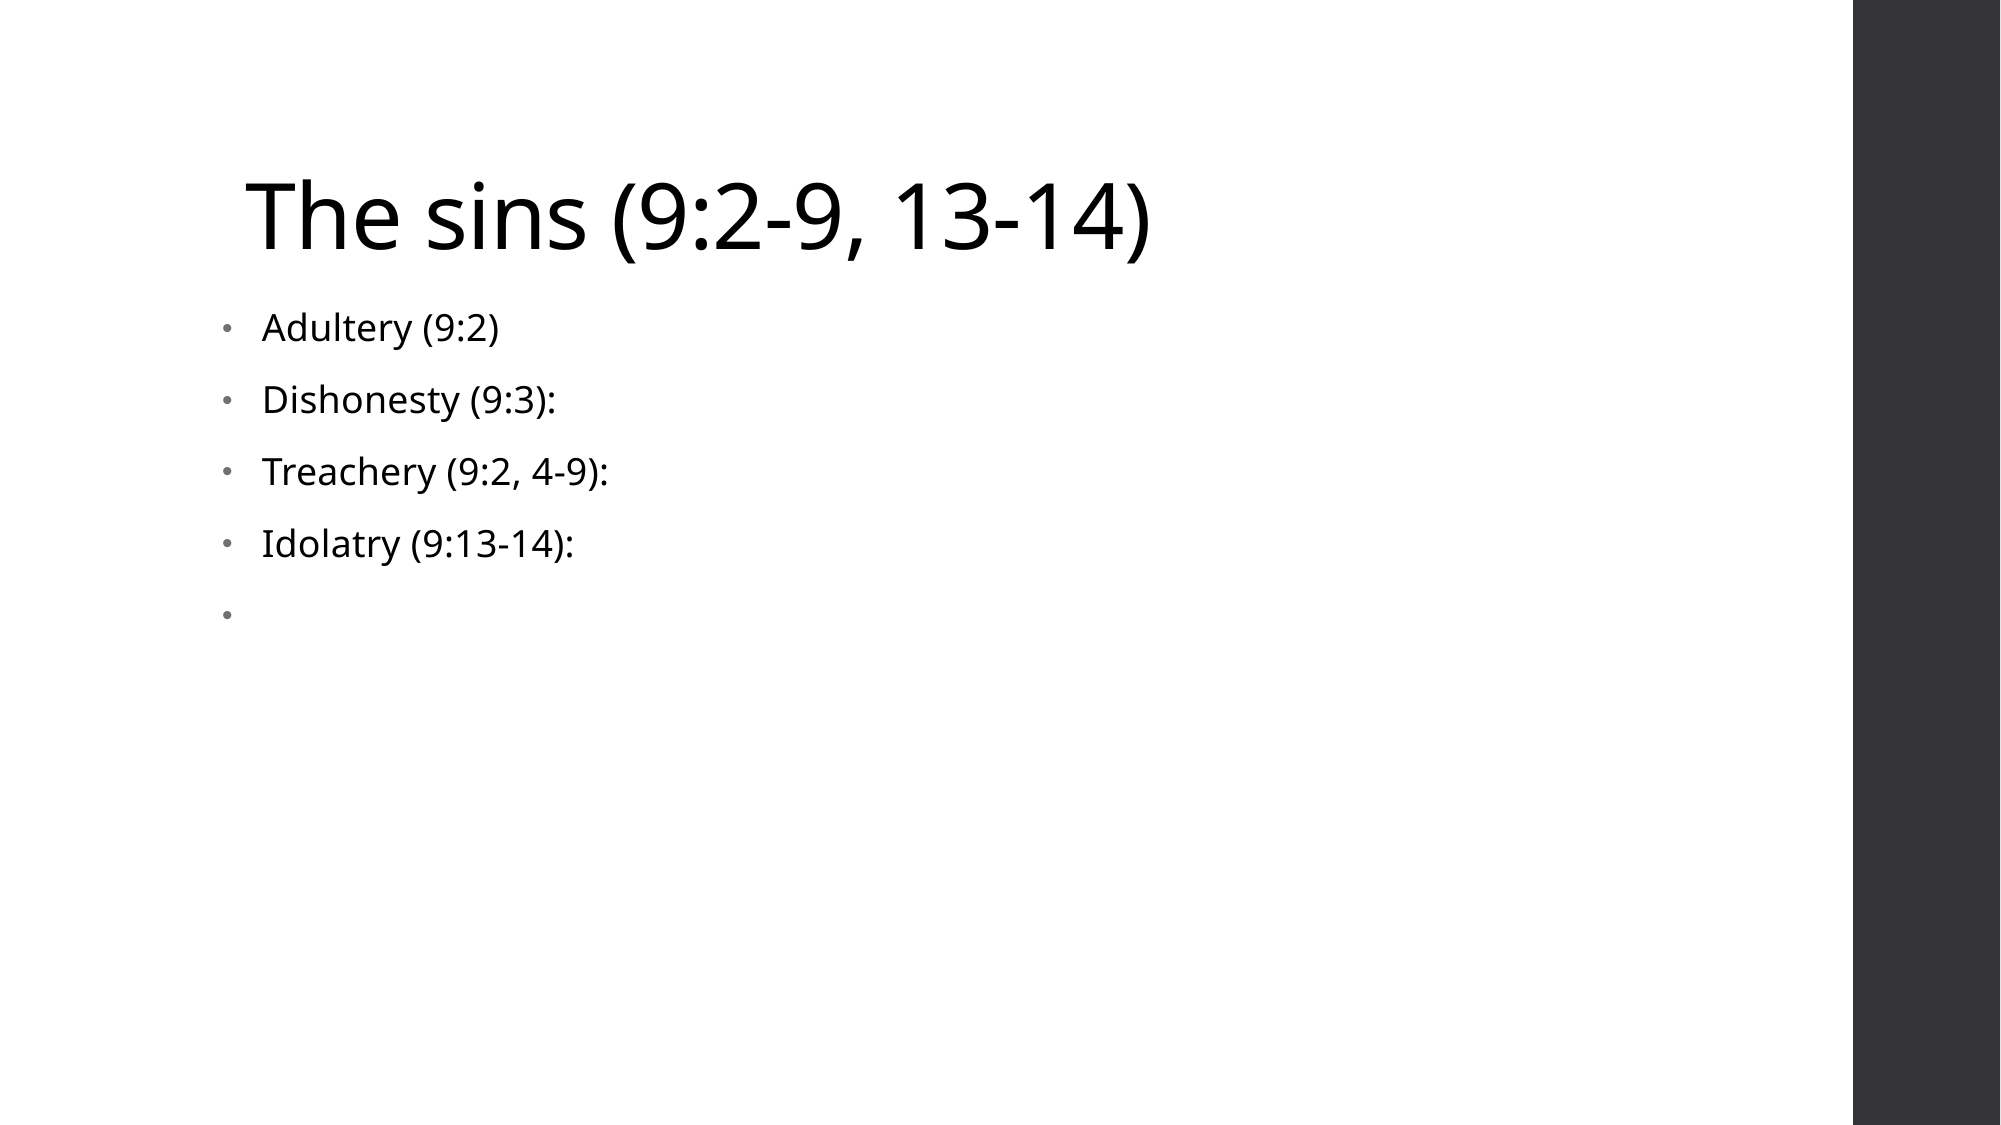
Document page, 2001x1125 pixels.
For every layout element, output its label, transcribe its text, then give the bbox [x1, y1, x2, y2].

list Adultery (9:2) Dishonesty (9:3): Treachery (9:2, 4-9): Idolatry (9:13-14): [206, 299, 1617, 1014]
title The sins (9:2-9, 13-14) [206, 60, 1797, 278]
